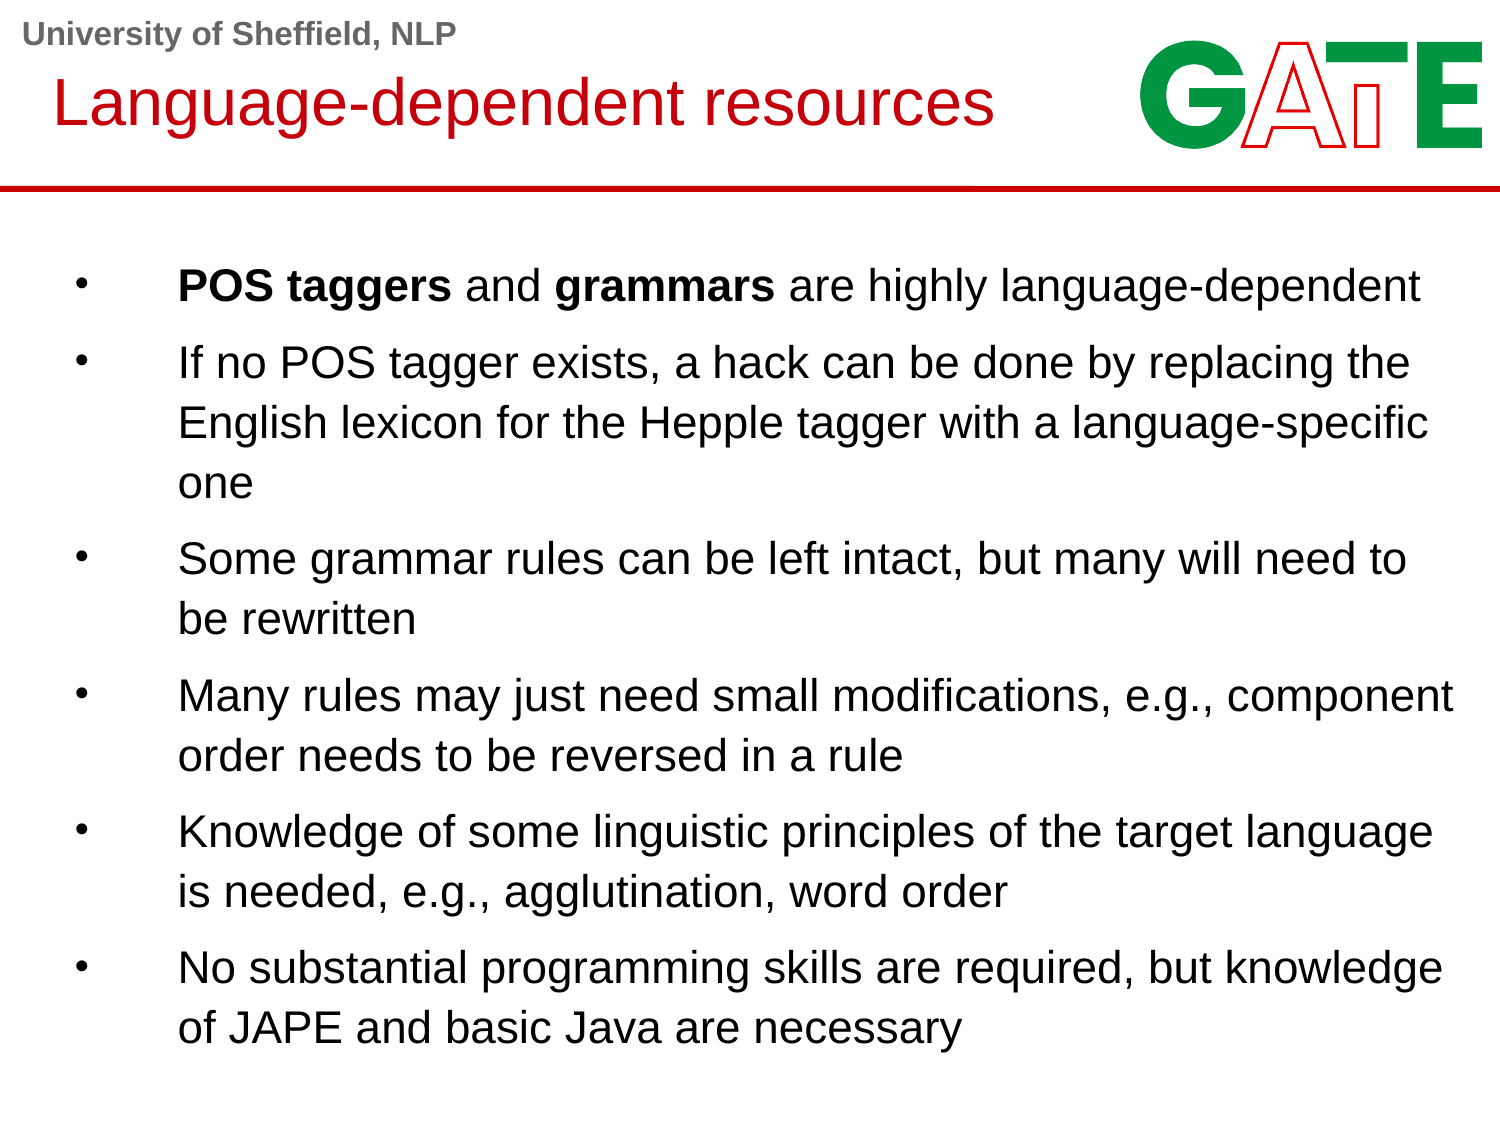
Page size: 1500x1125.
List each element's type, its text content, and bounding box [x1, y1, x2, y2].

list POS taggers and grammars are highly language-dependent If no POS tagger exists, a hack can be done by replacing the English lexicon for the Hepple tagger with a language-specific one Some grammar rules can be left intact, but many will need to be rewritten Many rules may just need small modifications, e.g., component order needs to be reversed in a rule Knowledge of some linguistic principles of the target language is needed, e.g., agglutination, word order No substantial programming skills are required, but knowledge of JAPE and basic Java are necessary [59, 243, 1477, 1125]
title Language-dependent resources [37, 0, 1381, 197]
picture [1381, 23, 1489, 166]
